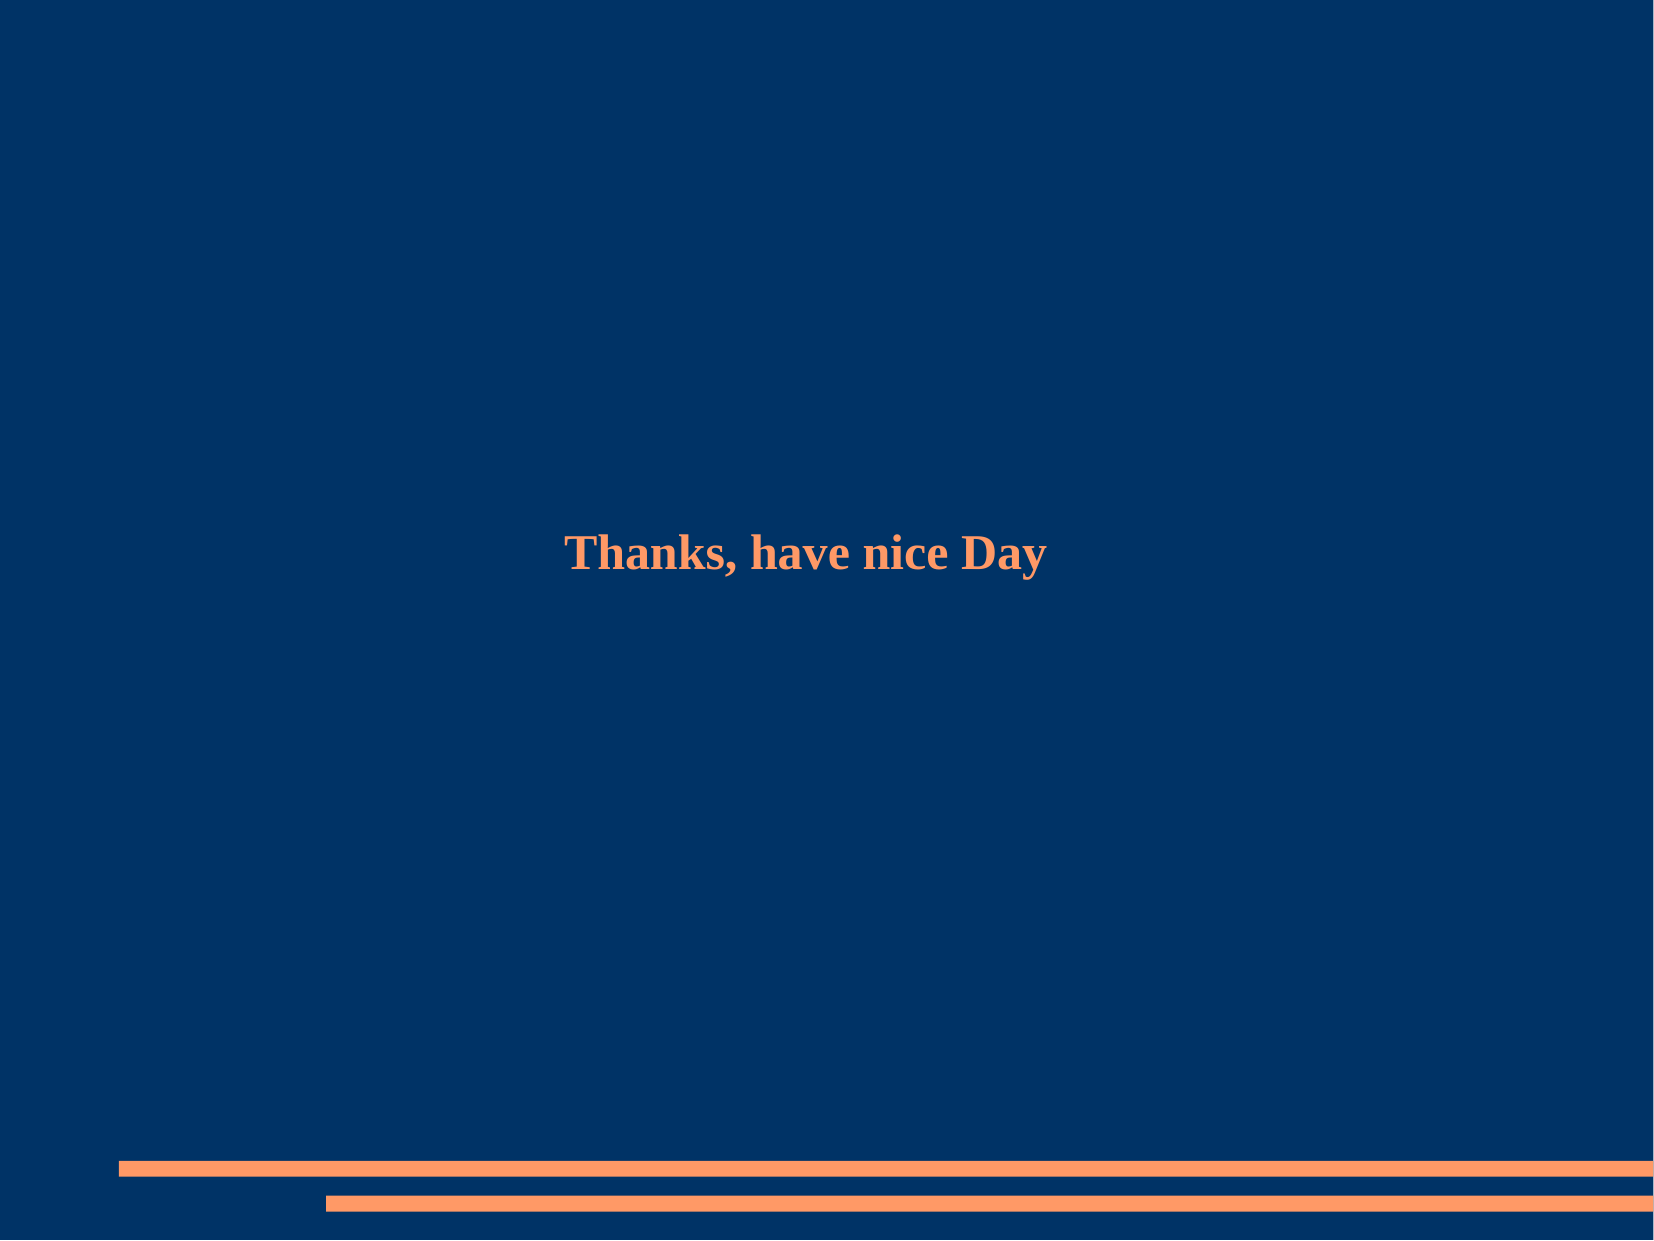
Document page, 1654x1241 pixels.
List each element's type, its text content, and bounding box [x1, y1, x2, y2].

title Thanks, have nice Day [99, 448, 1512, 656]
